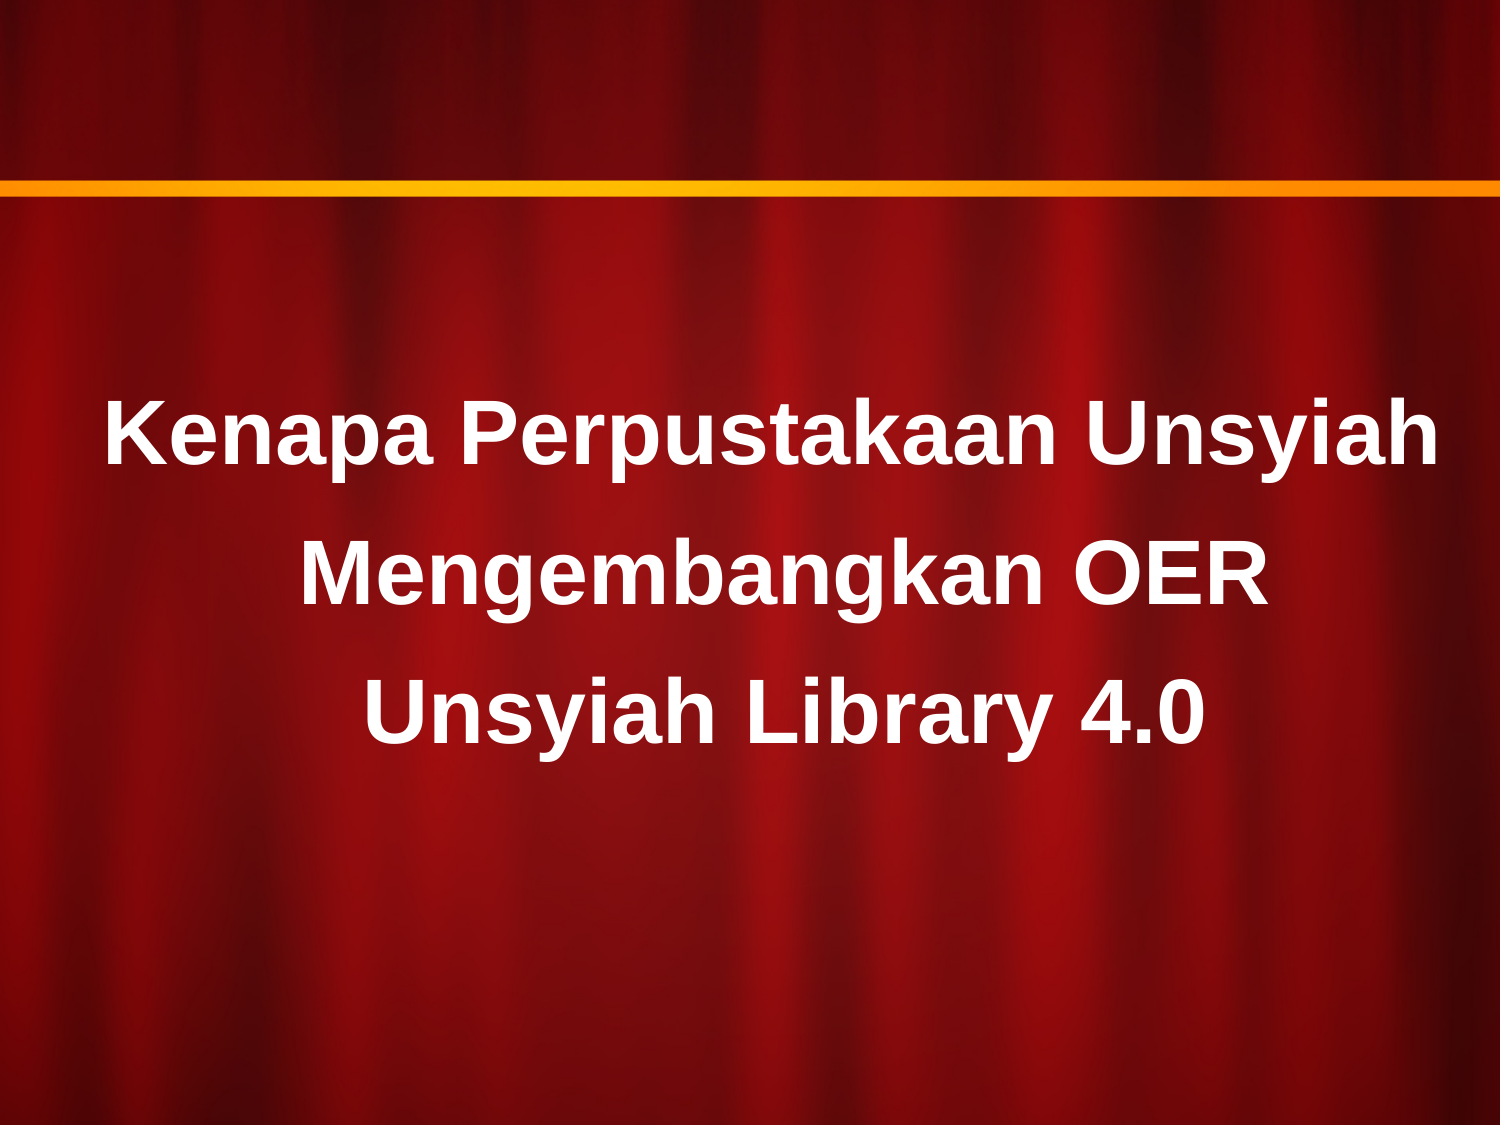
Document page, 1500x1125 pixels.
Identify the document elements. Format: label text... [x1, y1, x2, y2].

list Kenapa Perpustakaan Unsyiah Mengembangkan OER Unsyiah Library 4.0 [30, 372, 1471, 901]
picture [0, 0, 1500, 1125]
